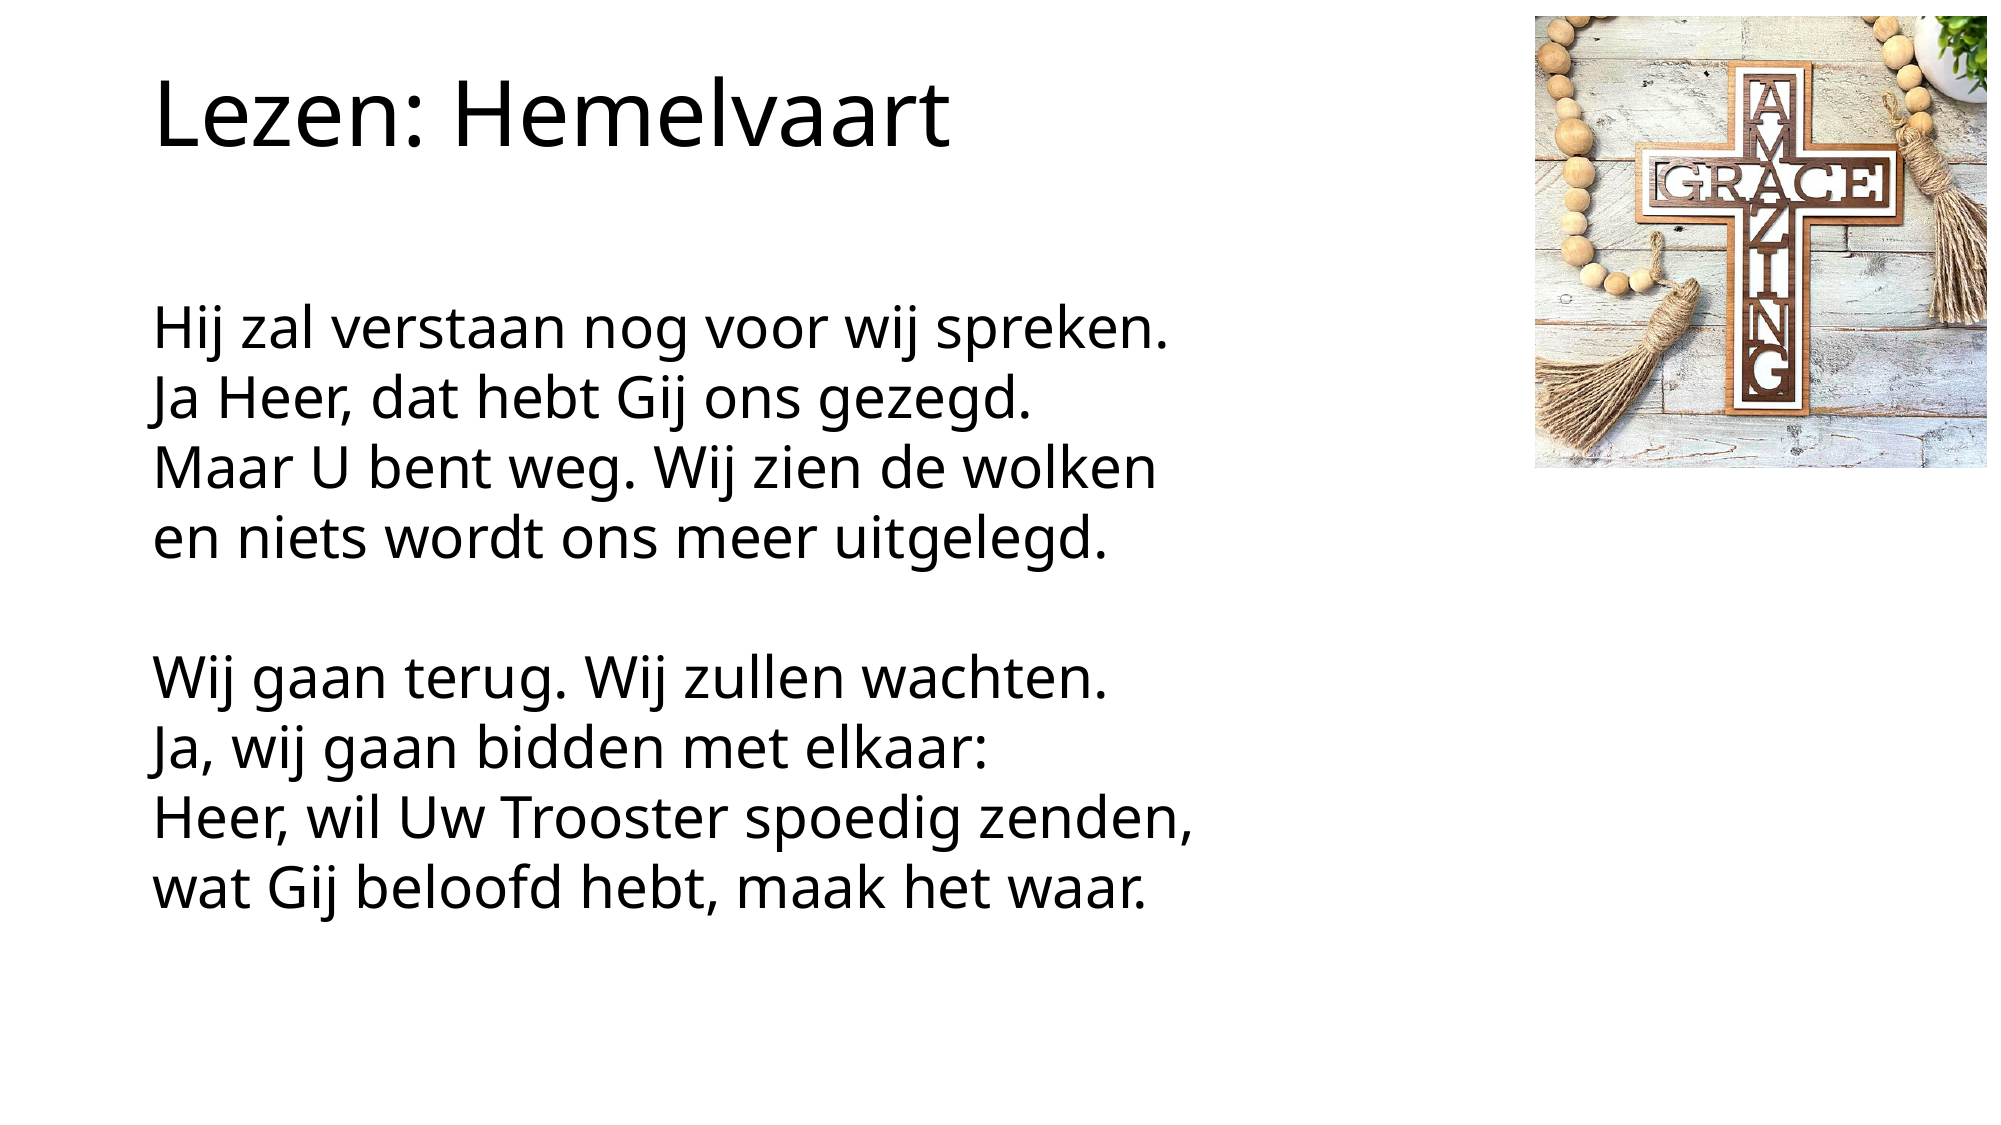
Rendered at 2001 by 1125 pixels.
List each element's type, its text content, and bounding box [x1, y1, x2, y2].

picture [1535, 16, 1987, 468]
text_box Hij zal verstaan nog voor wij spreken. Ja Heer, dat hebt Gij ons gezegd. Maar U bent weg. Wij zien de wolken en niets wordt ons meer uitgelegd. Wij gaan terug. Wij zullen wachten. Ja, wij gaan bidden met elkaar: Heer, wil Uw Trooster spoedig zenden, wat Gij beloofd hebt, maak het waar. [137, 282, 1699, 993]
title Lezen: Hemelvaart [137, 59, 1535, 278]
